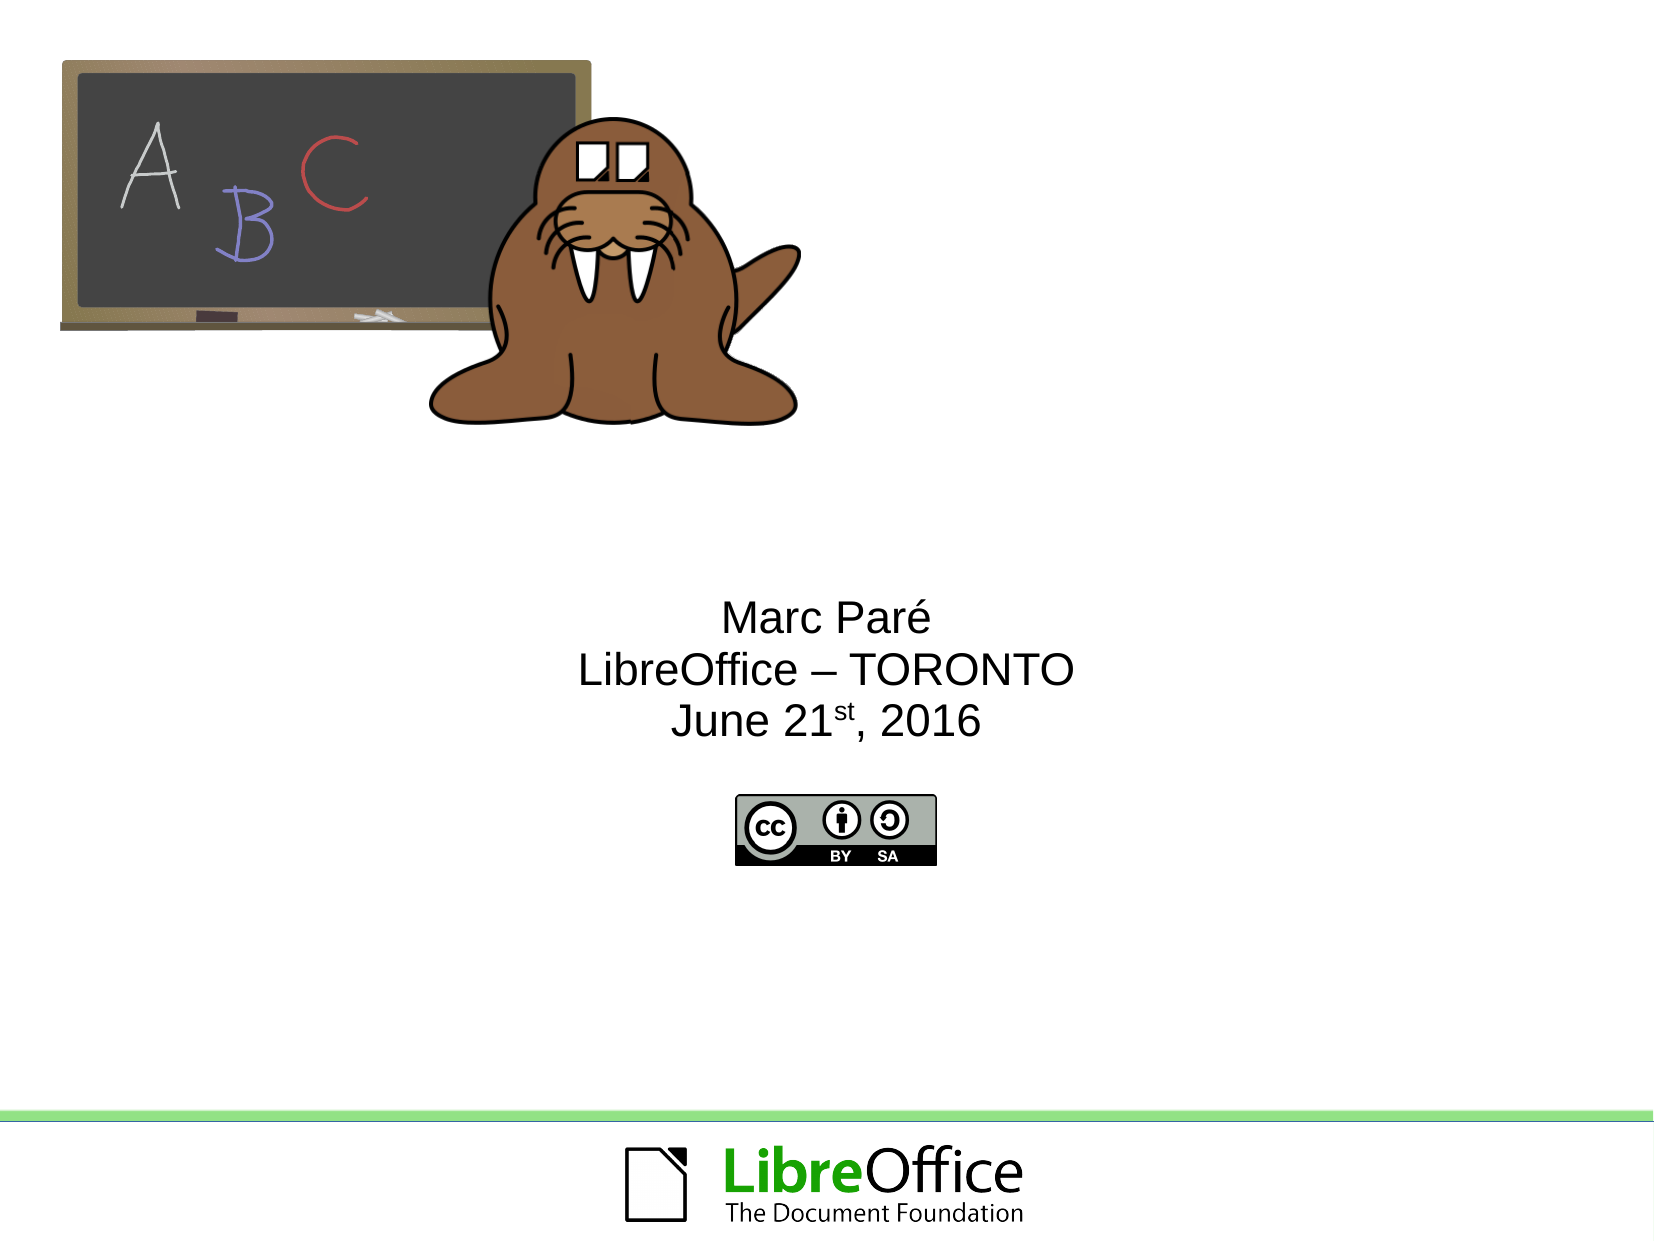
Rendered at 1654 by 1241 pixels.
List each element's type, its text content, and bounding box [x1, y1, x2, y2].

title LibreOffice Community ~ an Overview ~ [82, 102, 1571, 585]
picture [0, 0, 1654, 1121]
picture [735, 794, 937, 866]
text_box Marc Paré LibreOffice – TORONTO June 21st, 2016 [0, 585, 1653, 756]
title LibreOffice Community ~ an Overview ~ [82, 756, 1571, 1104]
picture [601, 1127, 1052, 1241]
